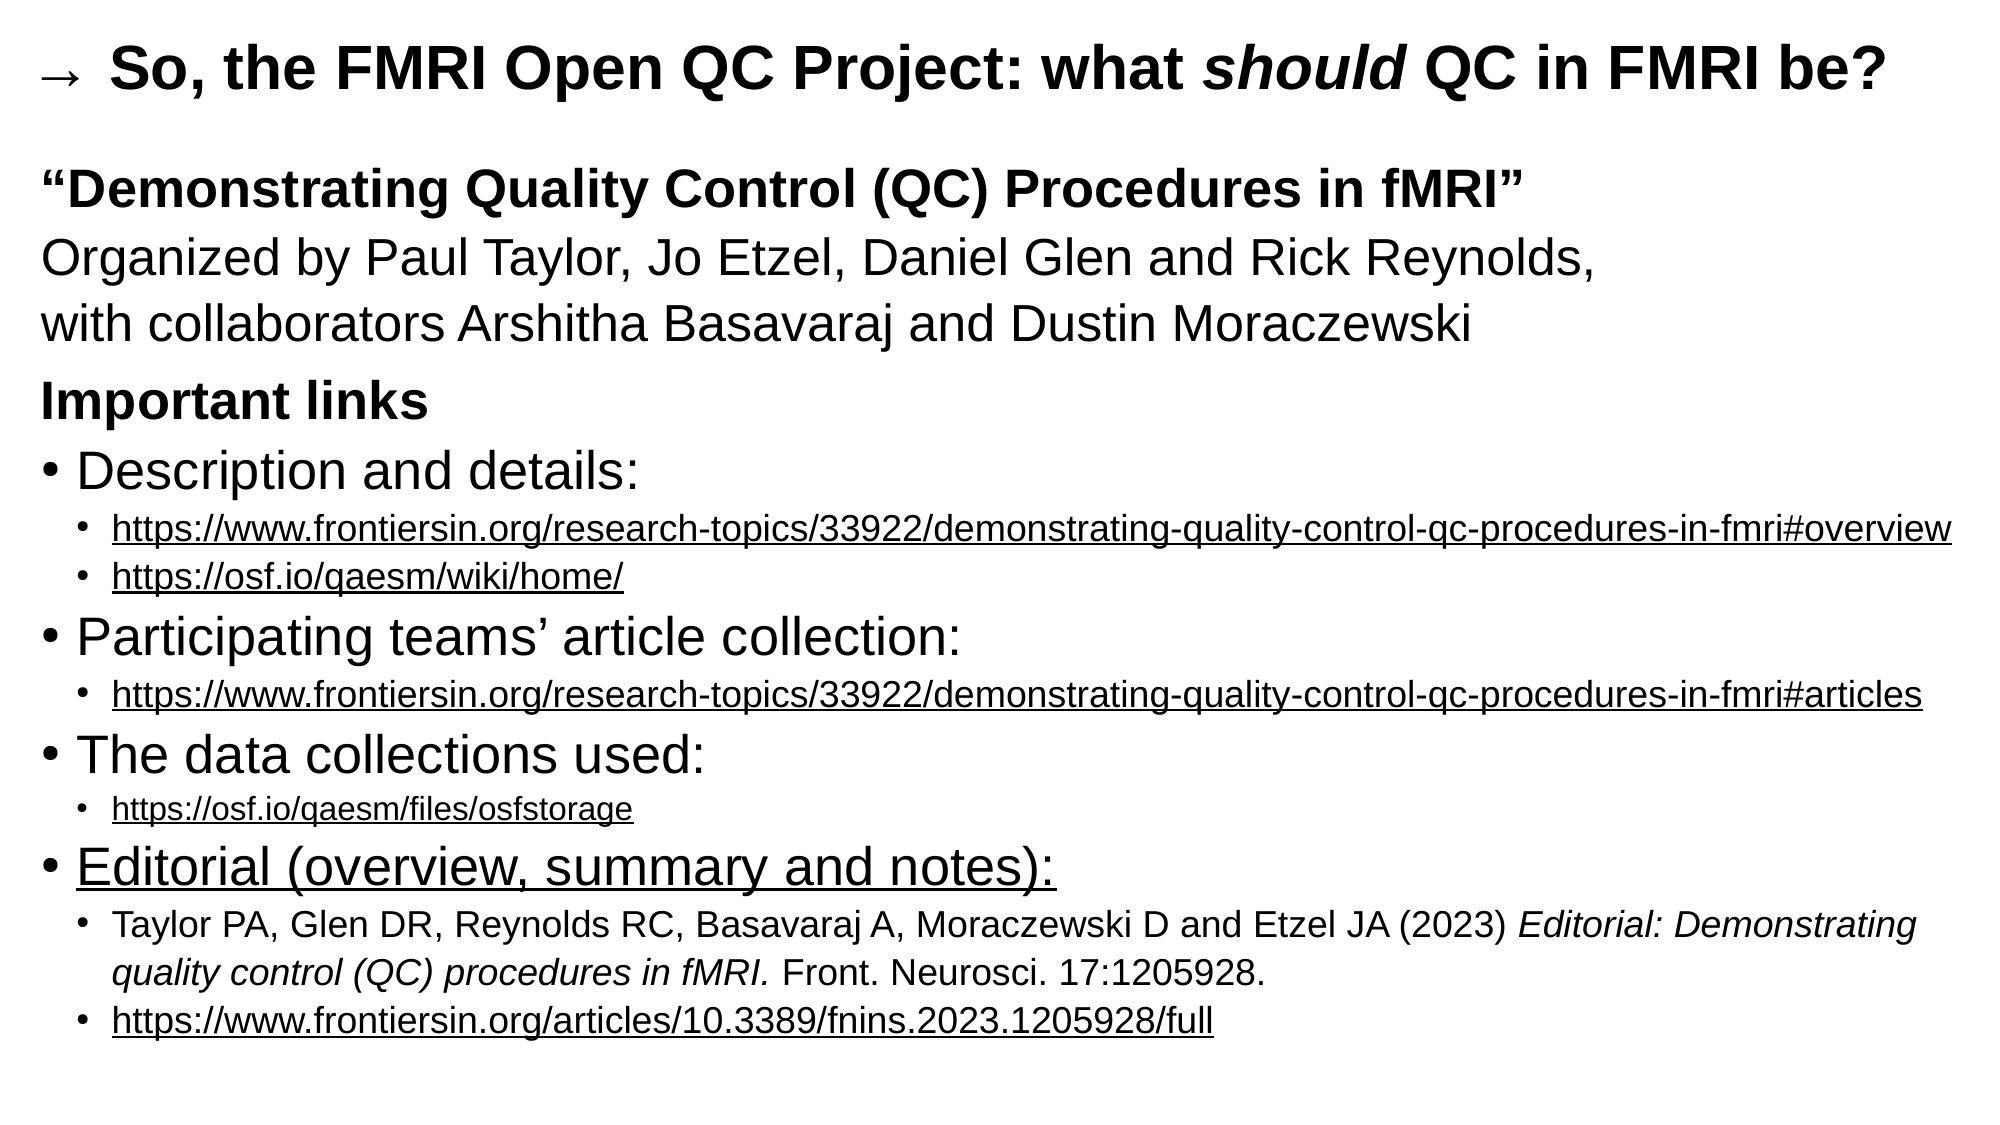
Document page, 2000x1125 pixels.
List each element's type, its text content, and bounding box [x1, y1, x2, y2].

text_box Important links Description and details: https://www.frontiersin.org/research-topics/33922/demonstrating-quality-control-qc-procedures-in-fmri#overview https://osf.io/qaesm/wiki/home/ Participating teams’ article collection: https://www.frontiersin.org/research-topics/33922/demonstrating-quality-control-qc-procedures-in-fmri#articles The data collections used: https://osf.io/qaesm/files/osfstorage Editorial (overview, summary and notes): Taylor PA, Glen DR, Reynolds RC, Basavaraj A, Moraczewski D and Etzel JA (2023) Editorial: Demonstrating quality control (QC) procedures in fMRI. Front. Neurosci. 17:1205928. https://www.frontiersin.org/articles/10.3389/fnins.2023.1205928/full [25, 354, 1968, 1050]
text_box → So, the FMRI Open QC Project: what should QC in FMRI be? [14, 15, 1989, 111]
text_box “Demonstrating Quality Control (QC) Procedures in fMRI” Organized by Paul Taylor, Jo Etzel, Daniel Glen and Rick Reynolds, with collaborators Arshitha Basavaraj and Dustin Moraczewski [25, 142, 1878, 361]
